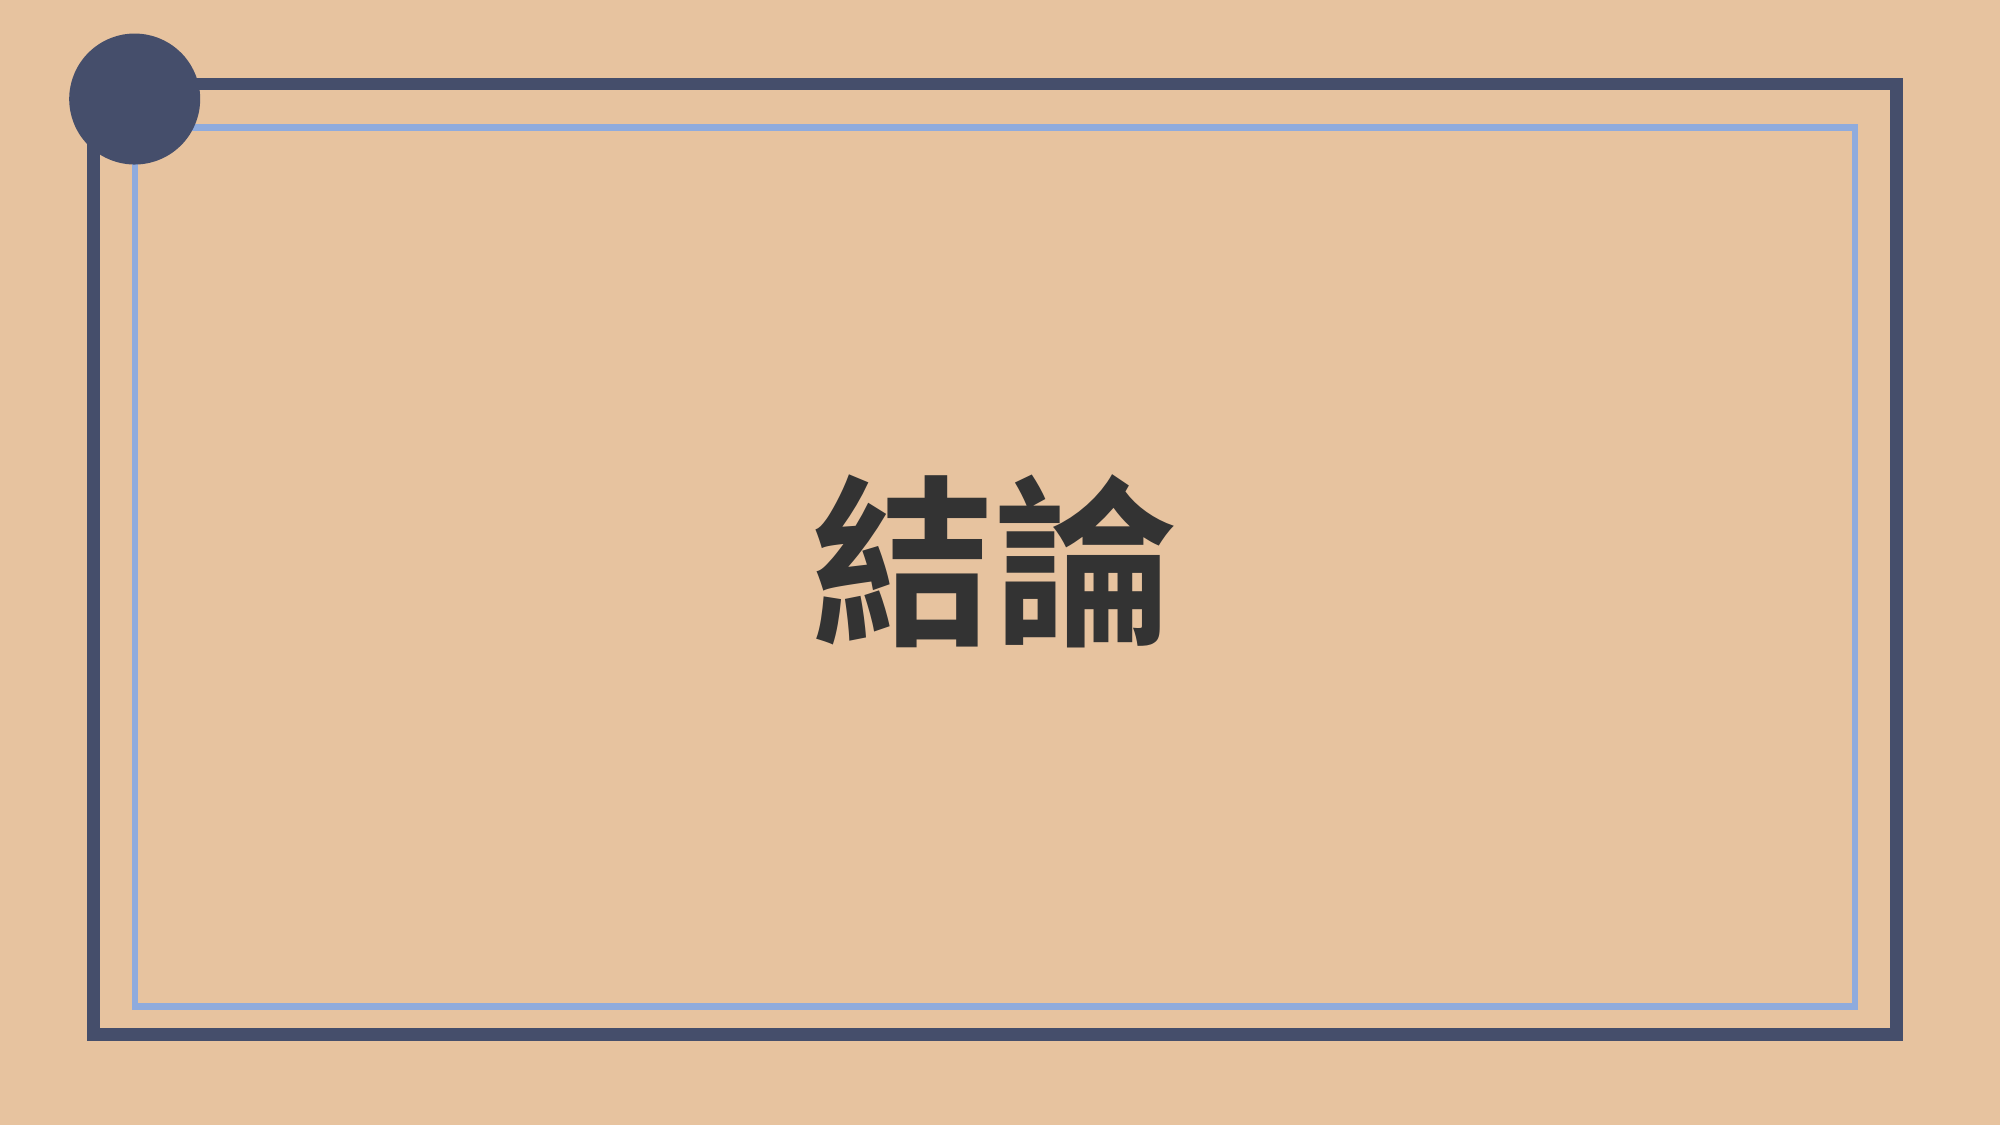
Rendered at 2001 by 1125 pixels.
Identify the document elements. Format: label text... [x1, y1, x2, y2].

text_box [69, 33, 201, 165]
text_box 結論 [274, 440, 1716, 679]
